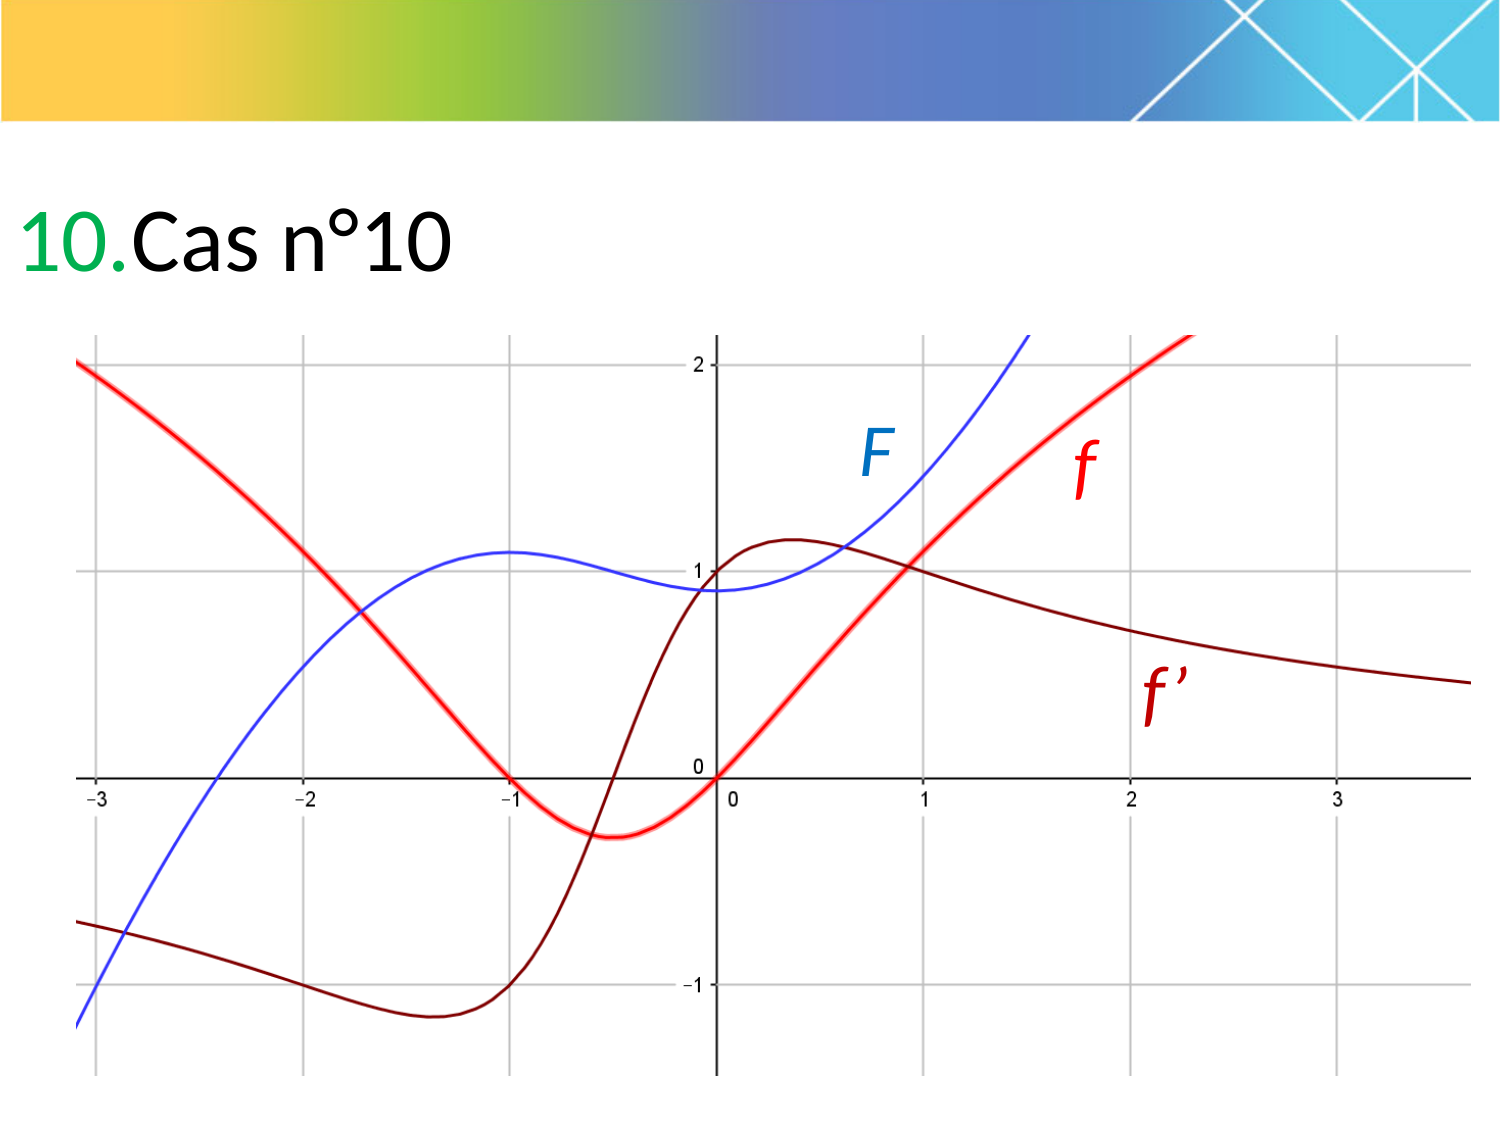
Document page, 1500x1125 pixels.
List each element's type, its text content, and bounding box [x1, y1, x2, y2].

picture [76, 335, 1471, 1076]
text_box f’ [1127, 636, 1223, 742]
text_box f [1058, 408, 1154, 515]
text_box F [844, 393, 928, 500]
title Cas n°10 [0, 163, 1500, 305]
